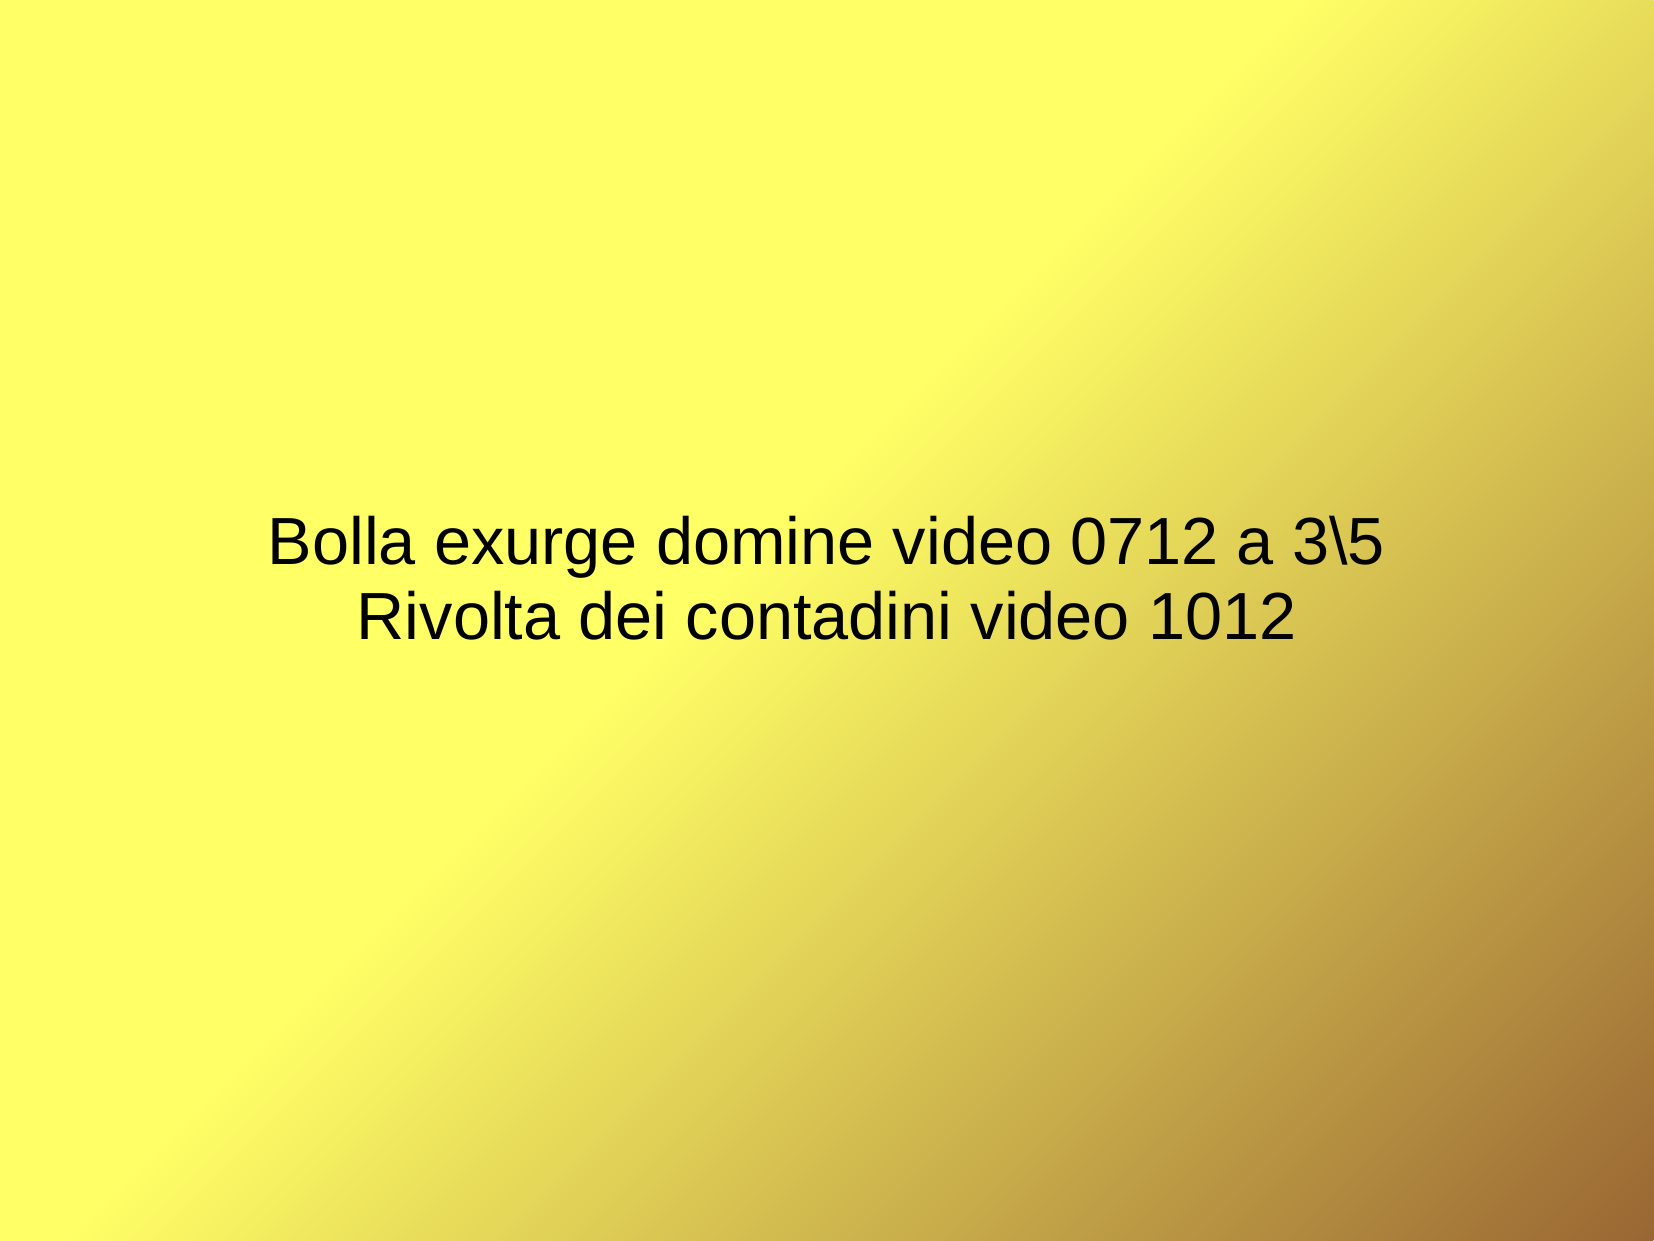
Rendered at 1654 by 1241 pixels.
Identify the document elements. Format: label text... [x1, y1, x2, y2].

subtitle Bolla exurge domine video 0712 a 3\5 Rivolta dei contadini video 1012 [82, 49, 1571, 1109]
